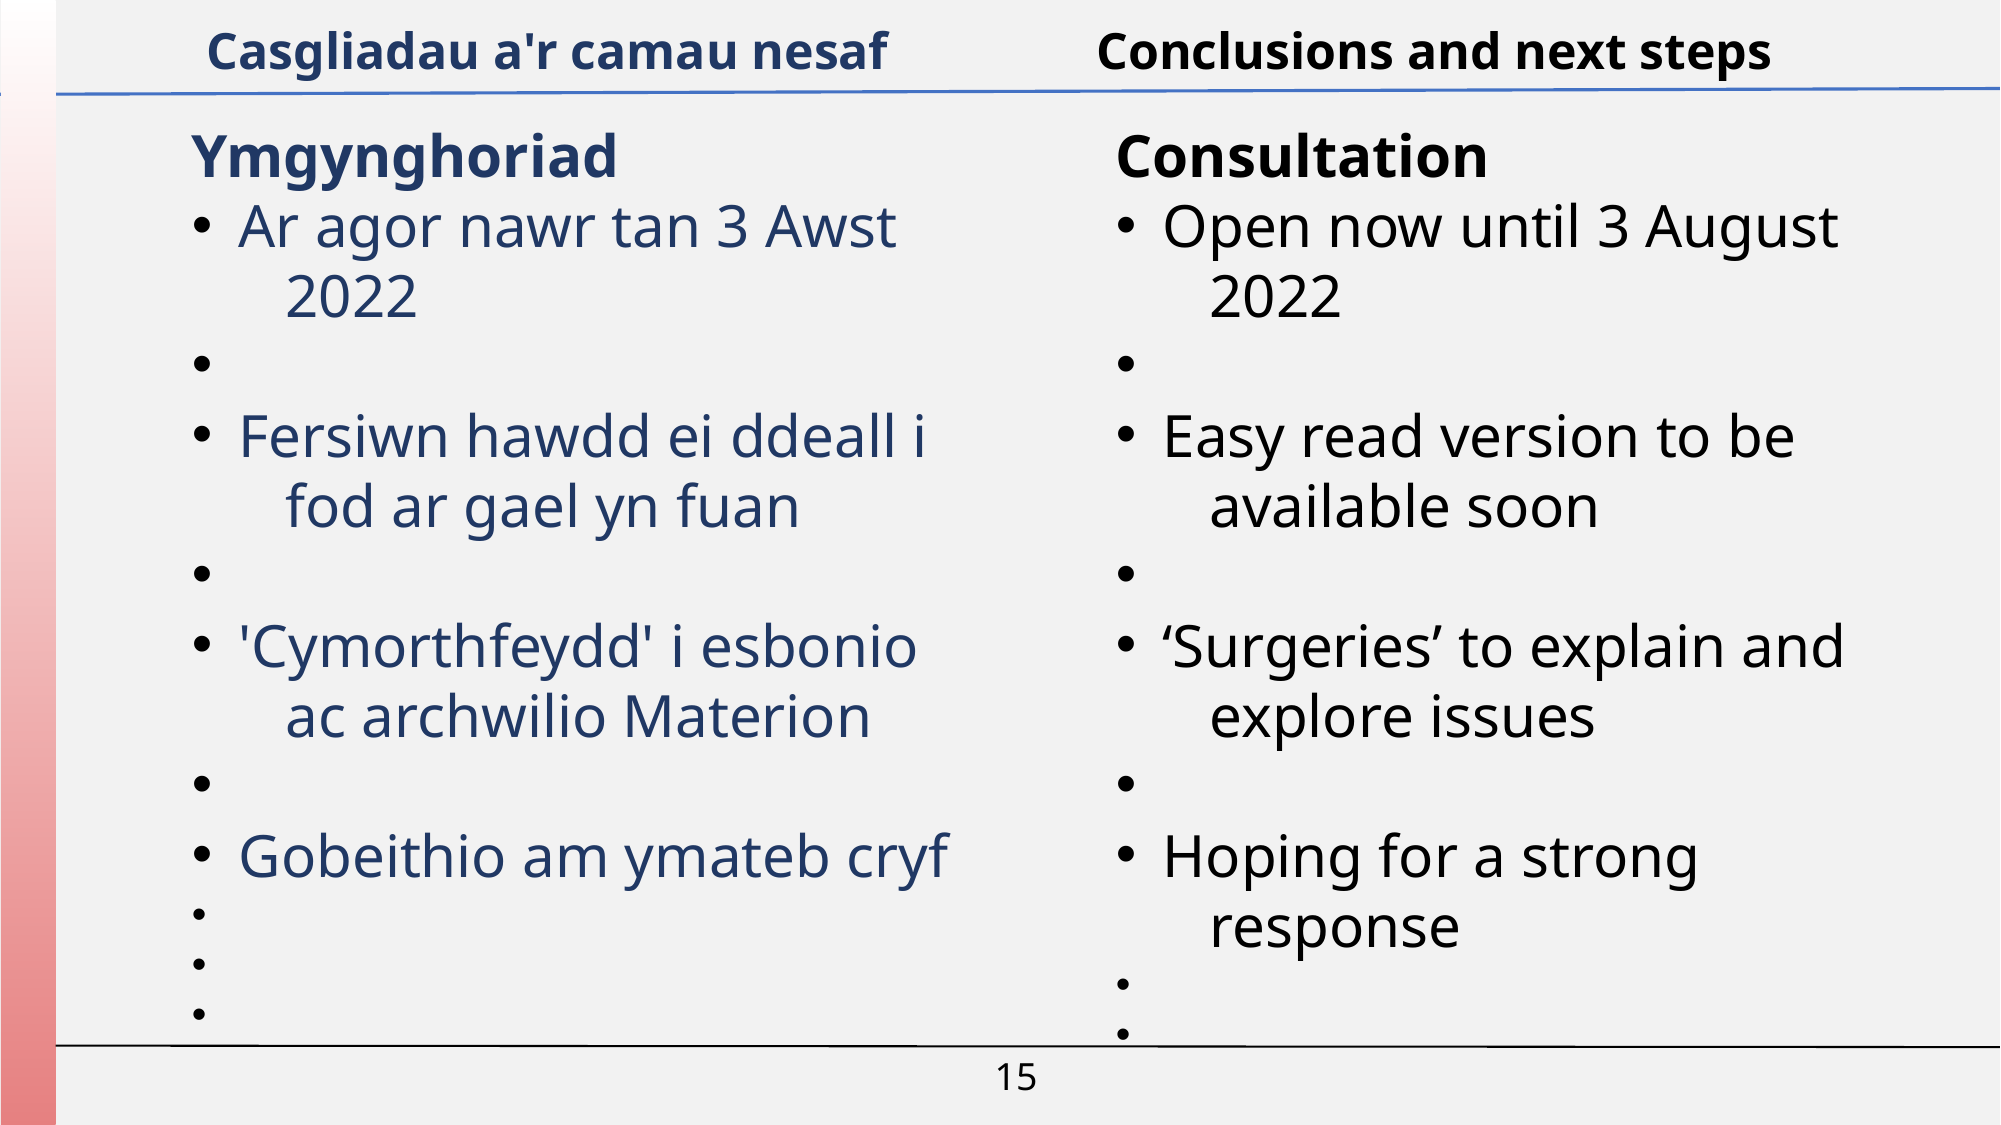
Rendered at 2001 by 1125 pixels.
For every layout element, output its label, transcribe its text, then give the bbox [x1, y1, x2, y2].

text_box Casgliadau a'r camau nesaf Conclusions and next steps [55, 11, 1924, 88]
text_box Ymgynghoriad Ar agor nawr tan 3 Awst 2022 Fersiwn hawdd ei ddeall i fod ar gael yn fuan 'Cymorthfeydd' i esbonio ac archwilio Materion Gobeithio am ymateb cryf [176, 111, 980, 1125]
text_box 15 [980, 1048, 1075, 1107]
text_box Consultation Open now until 3 August 2022 Easy read version to be available soon ‘Surgeries’ to explain and explore issues Hoping for a strong response [1100, 111, 1904, 1076]
text_box [1, 0, 56, 1125]
